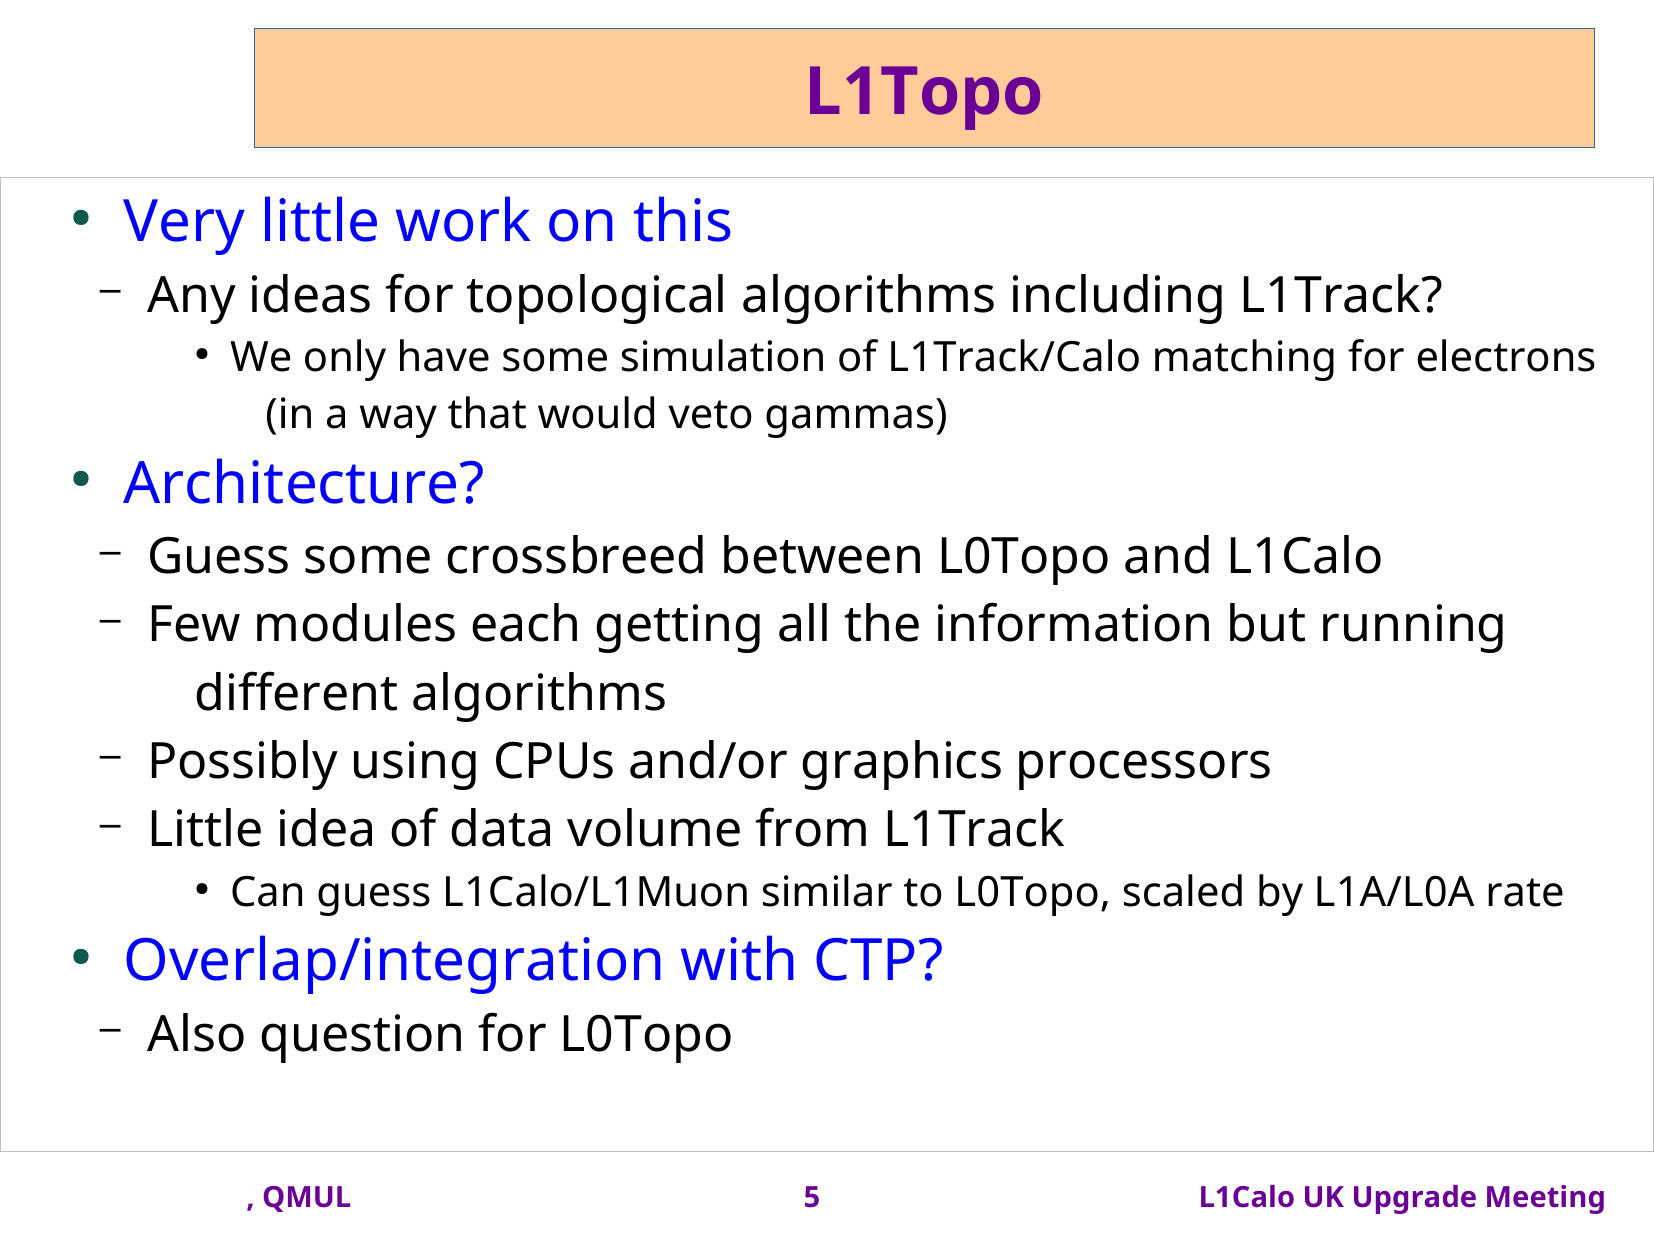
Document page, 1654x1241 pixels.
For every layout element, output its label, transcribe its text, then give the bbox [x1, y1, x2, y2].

title L1Topo [254, 28, 1595, 148]
list Very little work on this Any ideas for topological algorithms including L1Track? We only have some simulation of L1Track/Calo matching for electrons (in a way that would veto gammas) Architecture? Guess some crossbreed between L0Topo and L1Calo Few modules each getting all the information but running different algorithms Possibly using CPUs and/or graphics processors Little idea of data volume from L1Track Can guess L1Calo/L1Muon similar to L0Topo, scaled by L1A/L0A rate Overlap/integration with CTP? Also question for L0Topo [52, 179, 1635, 1138]
